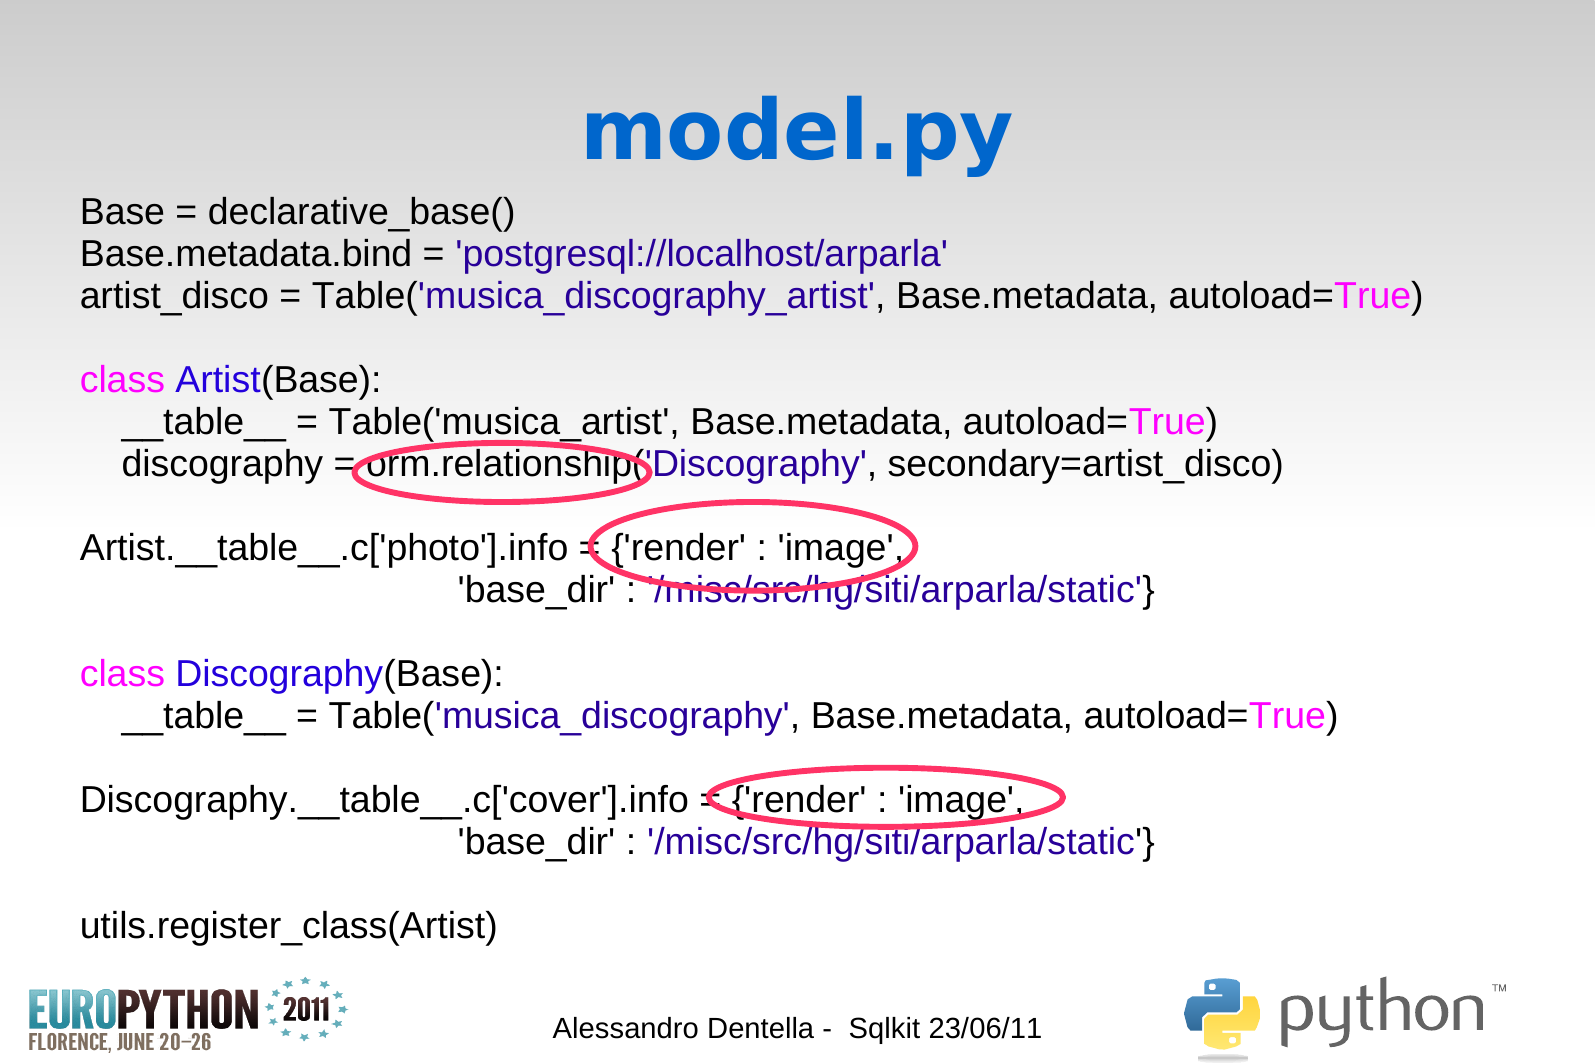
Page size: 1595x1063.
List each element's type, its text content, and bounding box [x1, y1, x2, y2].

text_box [354, 442, 650, 503]
title model.py [79, 49, 1515, 147]
text_box [590, 501, 916, 591]
subtitle Base = declarative_base() Base.metadata.bind = 'postgresql://localhost/arparla' artist_disco = Table('musica_discography_artist', Base.metadata, autoload=True) class Artist(Base): __table__ = Table('musica_artist', Base.metadata, autoload=True) discography = orm.relationship('Discography', secondary=artist_disco) Artist.__table__.c['photo'].info = {'render' : 'image', 'base_dir' : '/misc/src/hg/siti/arparla/static'} class Discography(Base): __table__ = Table('musica_discography', Base.metadata, autoload=True) Discography.__table__.c['cover'].info = {'render' : 'image', 'base_dir' : '/misc/src/hg/siti/arparla/static'} utils.register_class(Artist) [79, 147, 1515, 990]
text_box [708, 767, 1064, 827]
picture [29, 974, 355, 1058]
